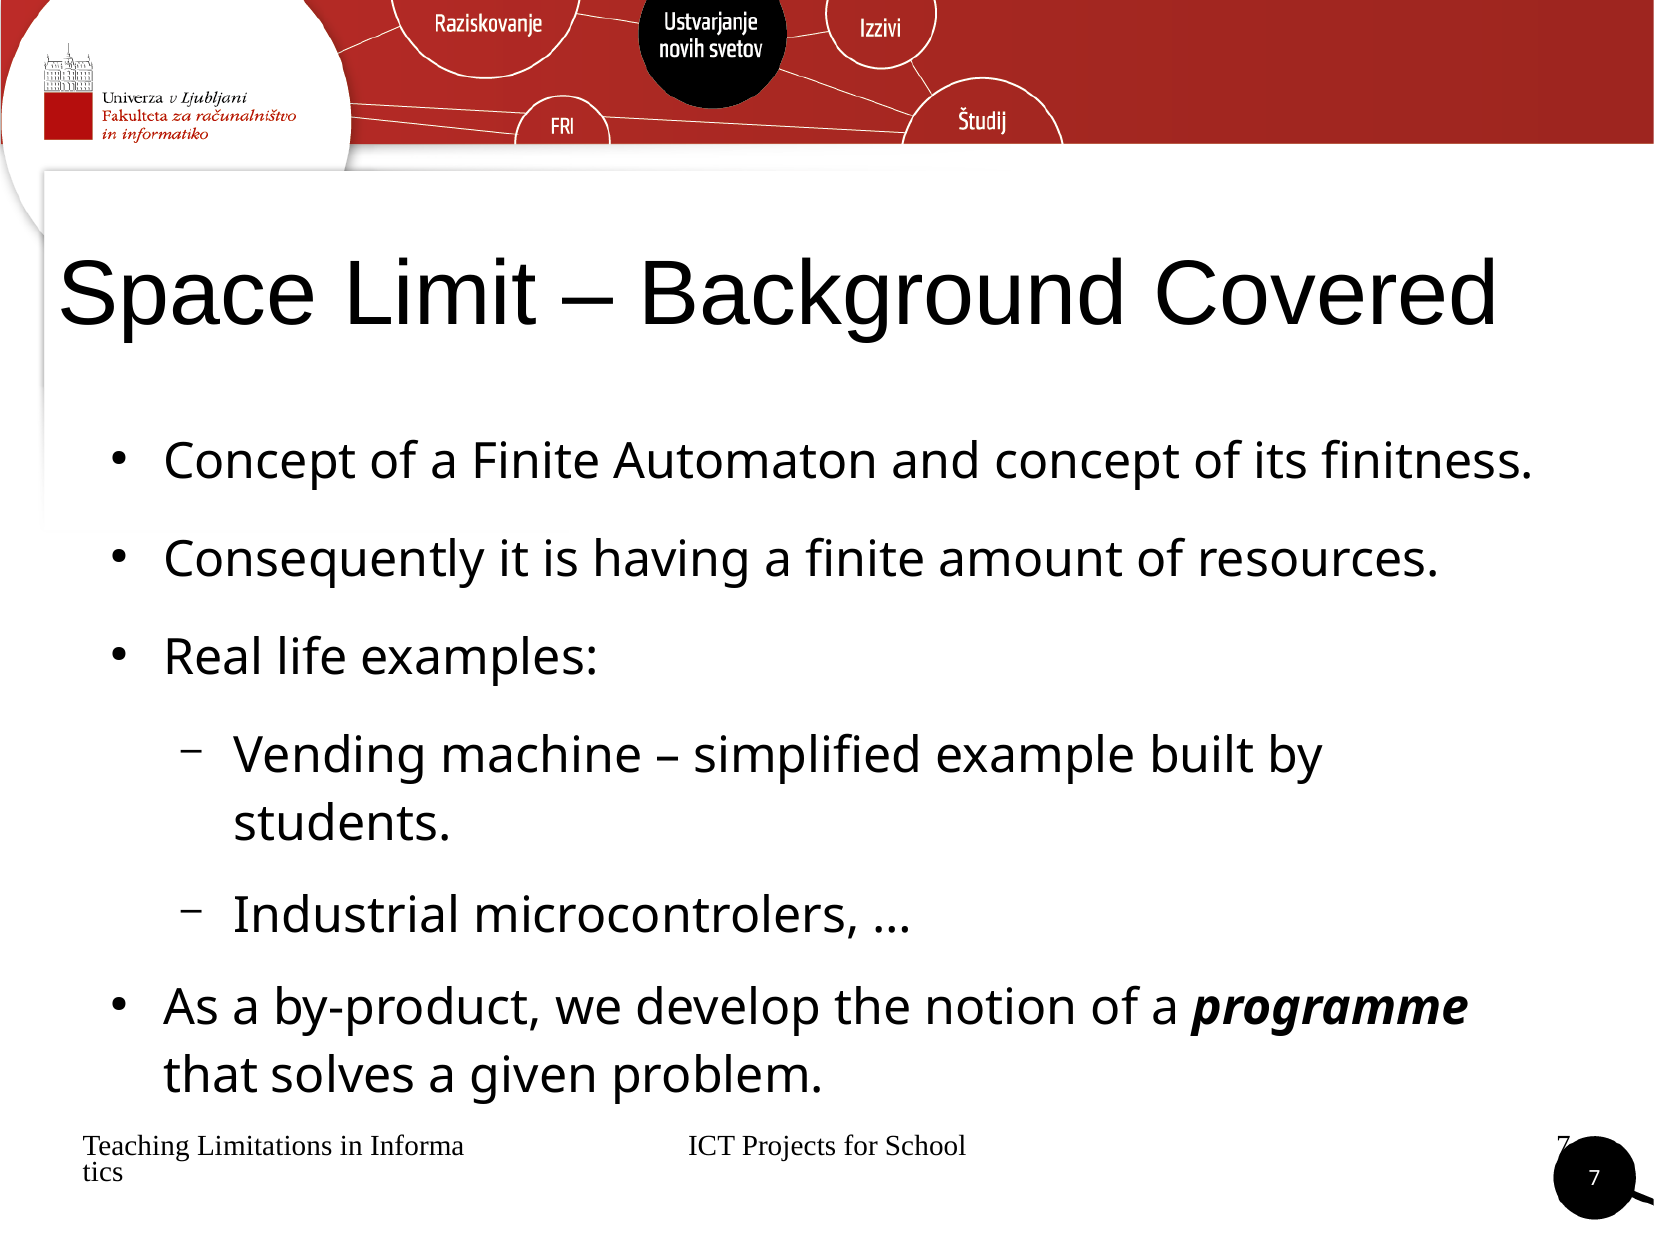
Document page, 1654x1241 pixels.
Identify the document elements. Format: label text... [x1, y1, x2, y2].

text_box <številka> [1553, 1145, 1636, 1212]
title Space Limit – Background Covered [35, 188, 1524, 397]
list Concept of a Finite Automaton and concept of its finitness. Consequently it is having a finite amount of resources. Real life examples: Vending machine – simplified example built by students. Industrial microcontrolers, … As a by-product, we develop the notion of a programme that solves a given problem. [92, 425, 1548, 1063]
picture [0, 0, 1654, 1241]
